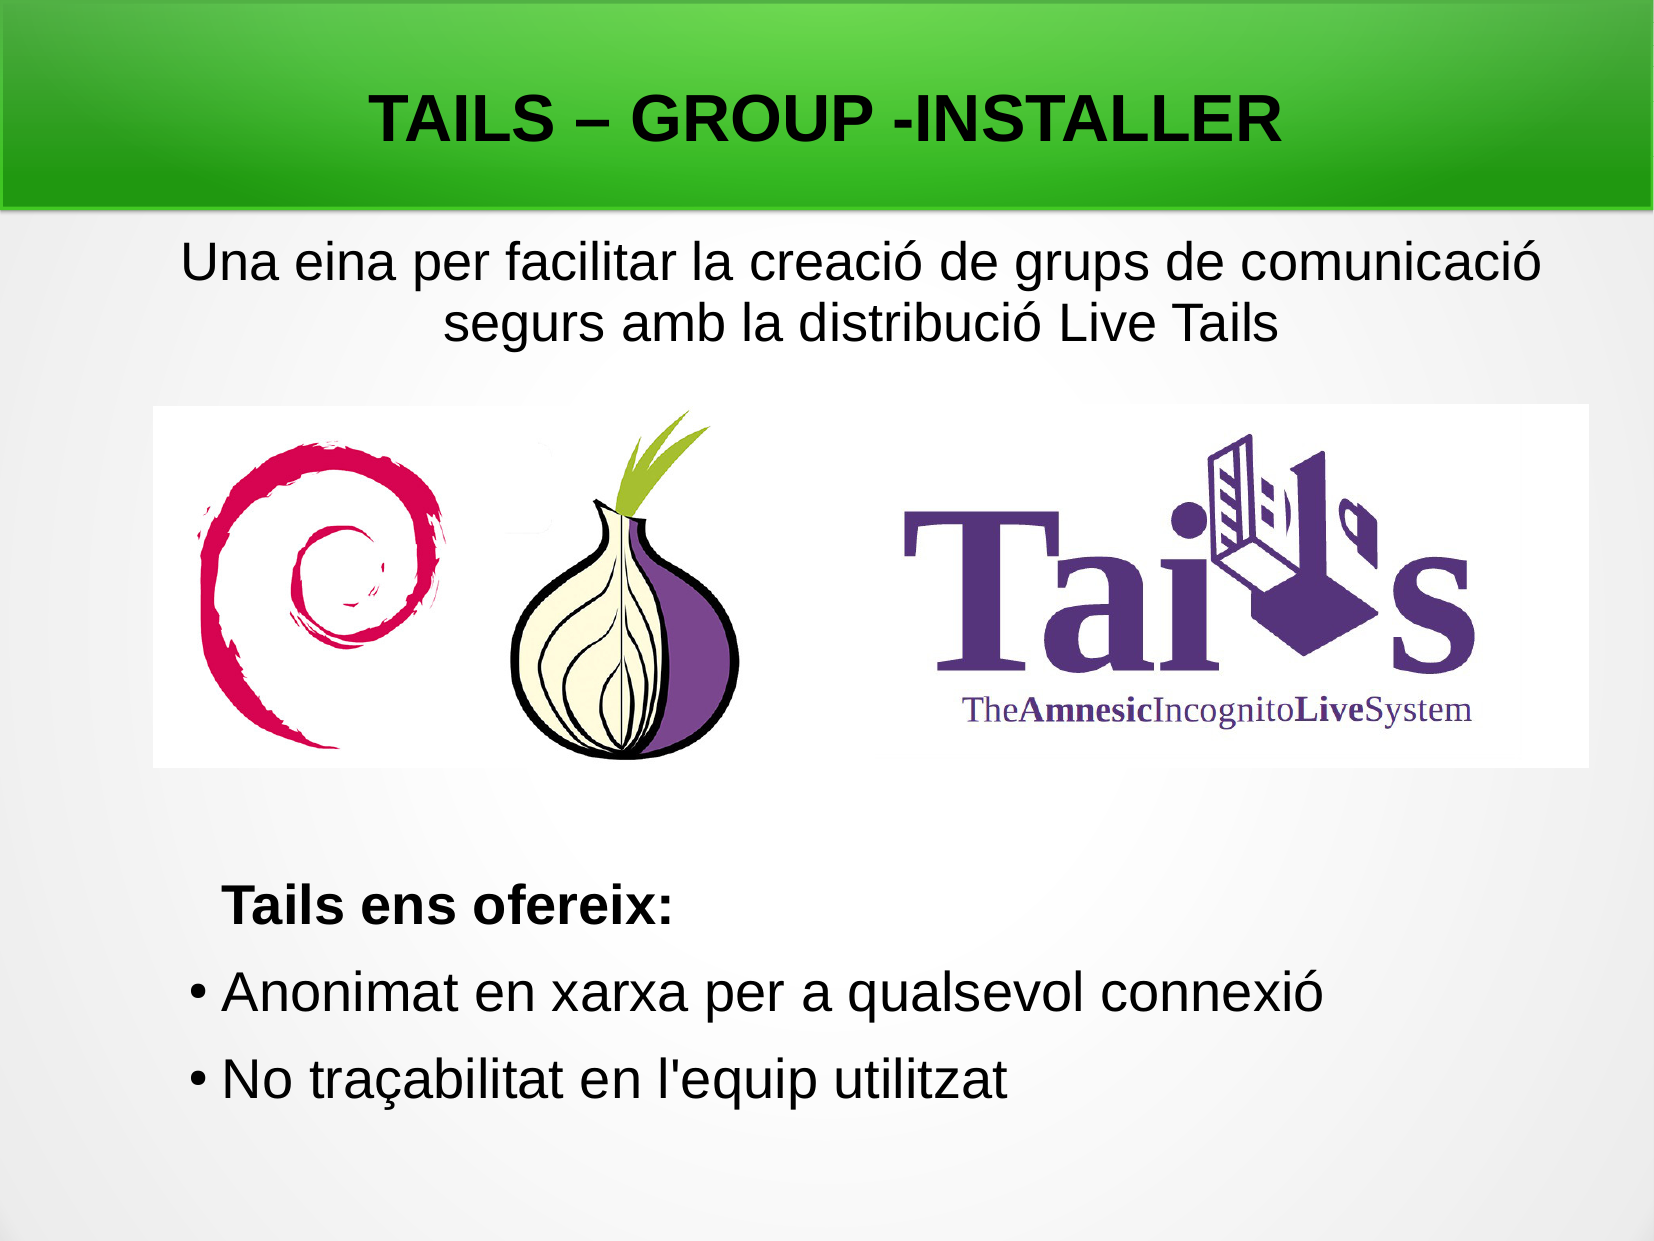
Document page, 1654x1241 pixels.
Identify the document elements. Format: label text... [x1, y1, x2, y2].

title TAILS – GROUP -INSTALLER [82, 47, 1571, 189]
list Tails ens ofereix: Anonimat en xarxa per a qualsevol connexió No traçabilitat en l'equip utilitzat [177, 874, 1607, 1113]
picture [153, 414, 780, 768]
text_box Una eina per facilitar la creació de grups de comunicació segurs amb la distribució Live Tails [118, 224, 1607, 414]
picture [862, 414, 1589, 768]
